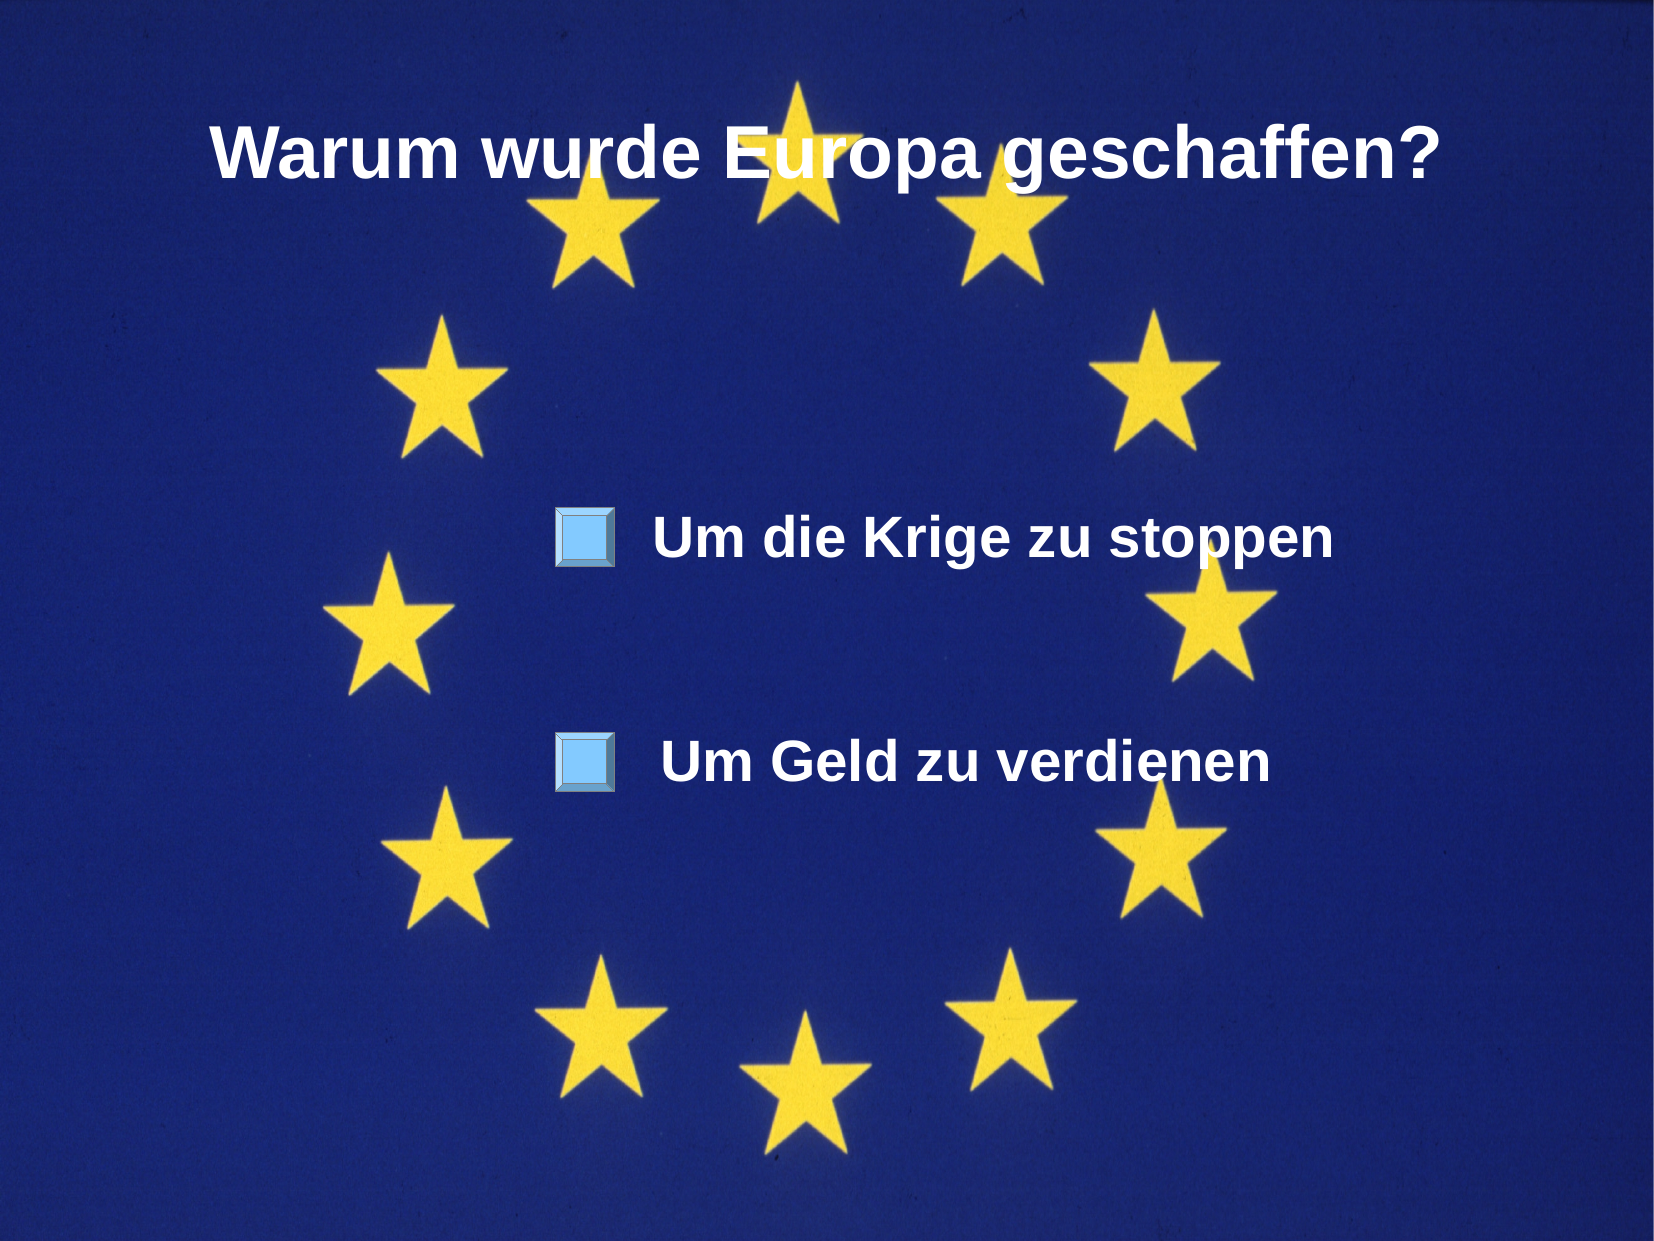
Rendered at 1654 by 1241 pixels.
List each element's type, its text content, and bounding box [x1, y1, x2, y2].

text_box Um Geld zu verdienen [645, 721, 1288, 804]
picture [0, 0, 1654, 1241]
text_box [556, 732, 615, 792]
text_box [557, 507, 615, 567]
text_box Um die Krige zu stoppen [637, 497, 1351, 579]
title Warum wurde Europa geschaffen? [82, 49, 1571, 257]
